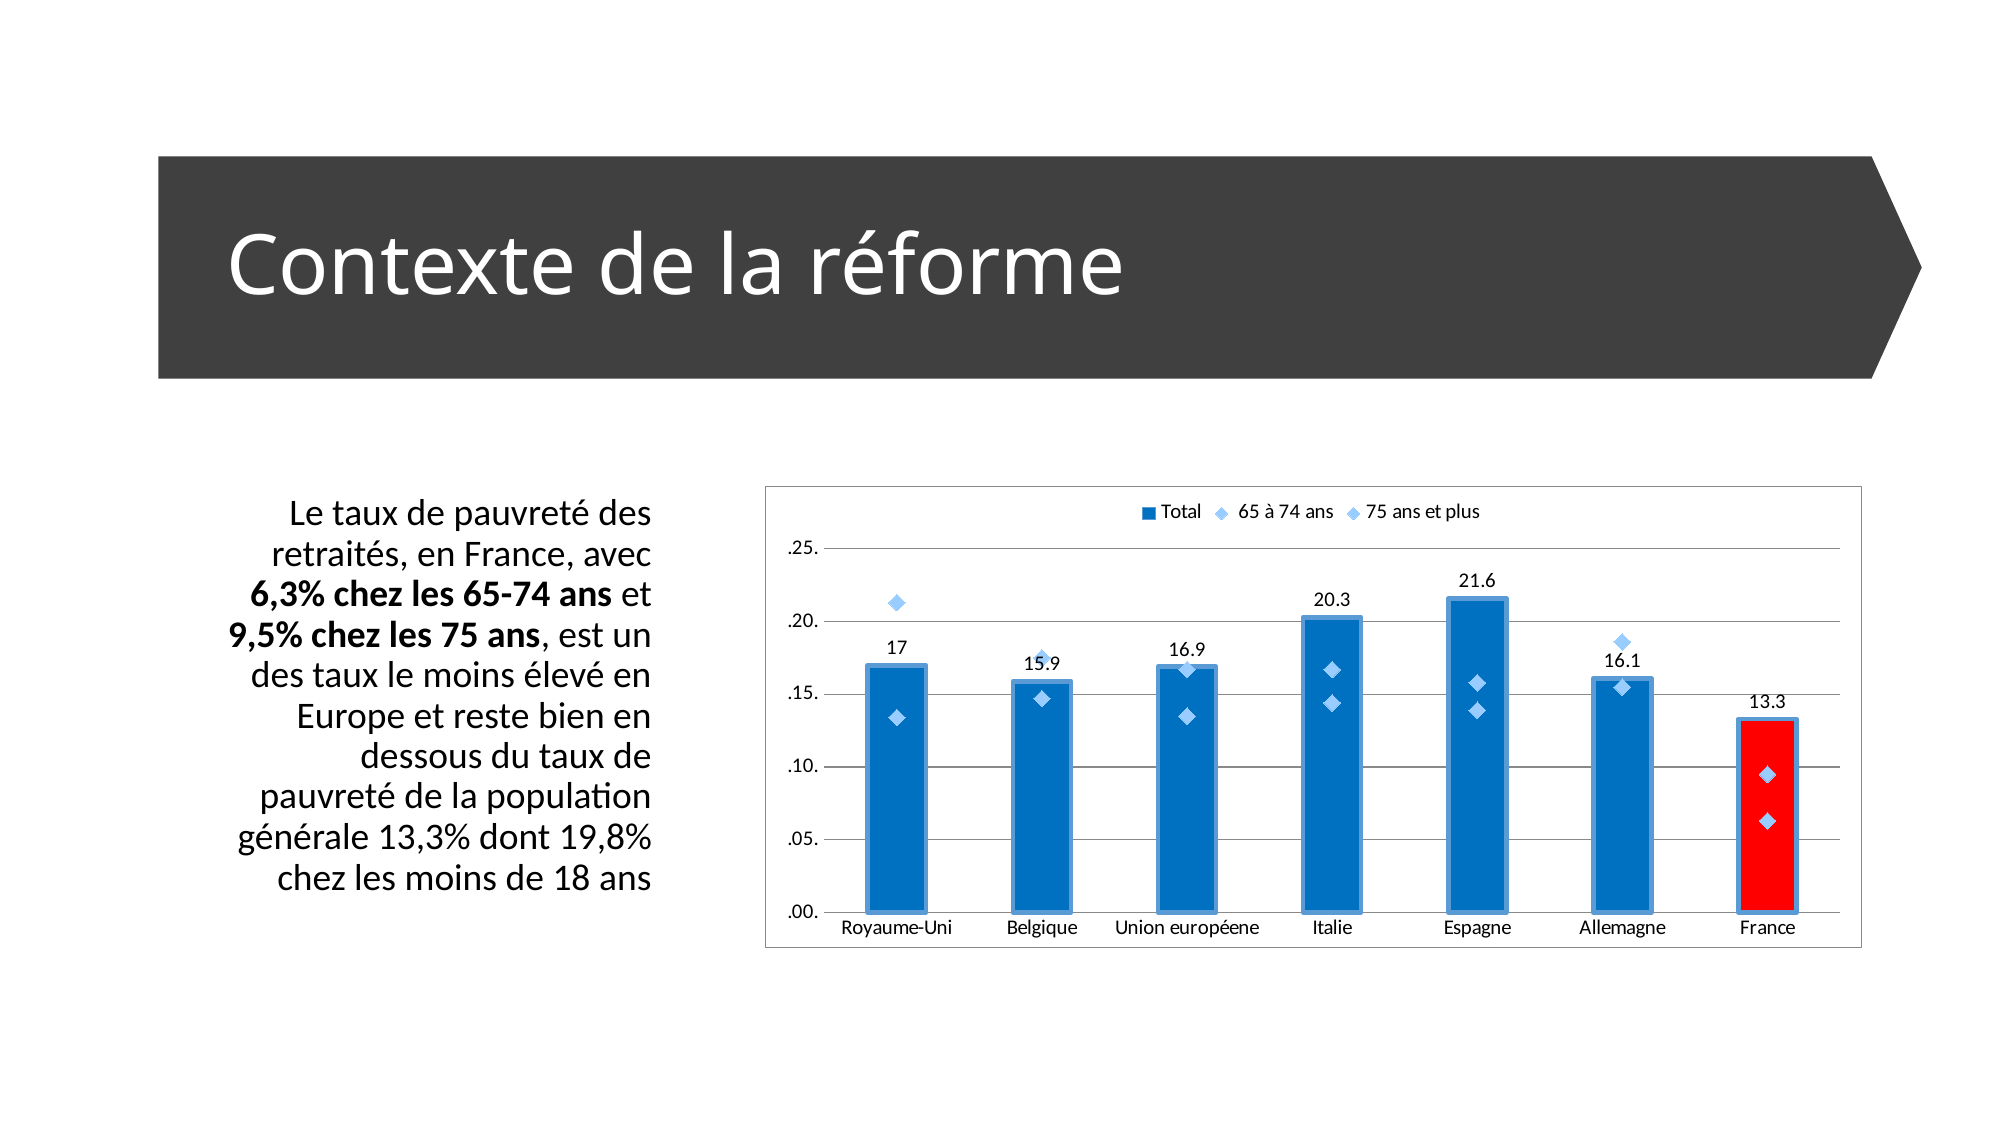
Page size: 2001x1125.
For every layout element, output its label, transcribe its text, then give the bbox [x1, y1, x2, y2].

chart [764, 485, 1863, 949]
text_box [158, 156, 1922, 379]
list Le taux de pauvreté des retraités, en France, avec 6,3% chez les 65-74 ans et 9,5% chez les 75 ans, est un des taux le moins élevé en Europe et reste bien en dessous du taux de pauvreté de la population générale 13,3% dont 19,8% chez les moins de 18 ans [211, 485, 668, 949]
title Contexte de la réforme [211, 197, 1856, 339]
